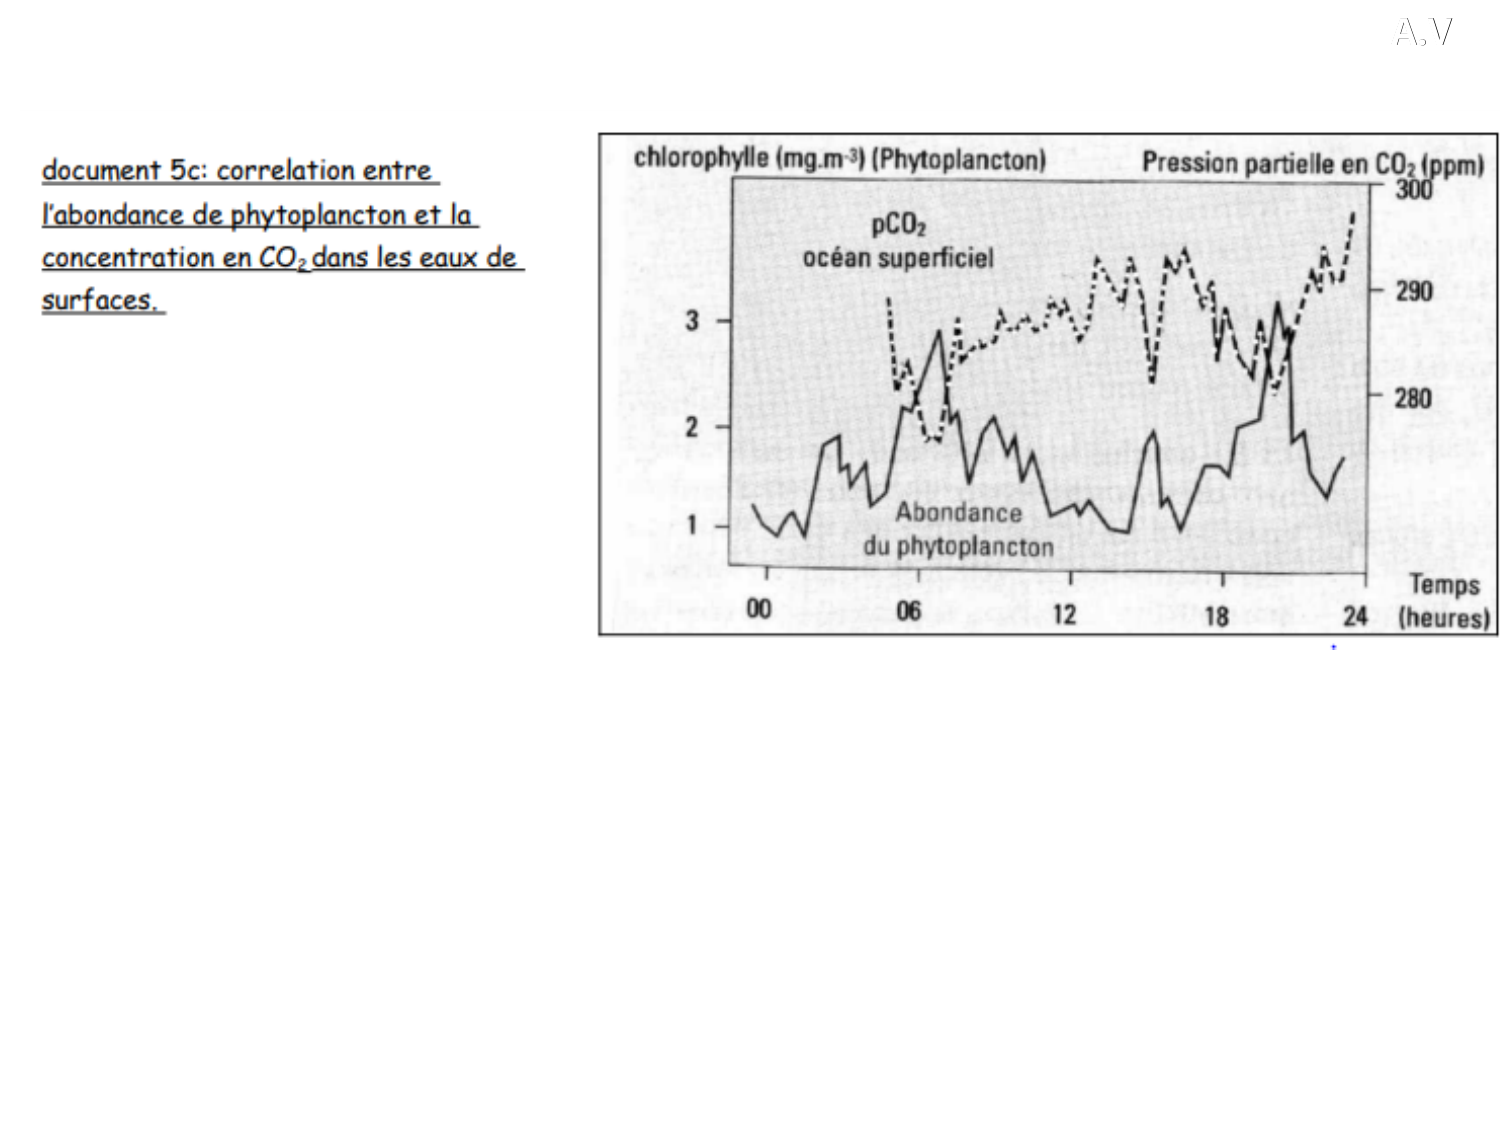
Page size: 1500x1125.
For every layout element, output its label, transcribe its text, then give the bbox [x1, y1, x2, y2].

text_box A.V [1375, 0, 1500, 61]
picture [20, 109, 1500, 650]
